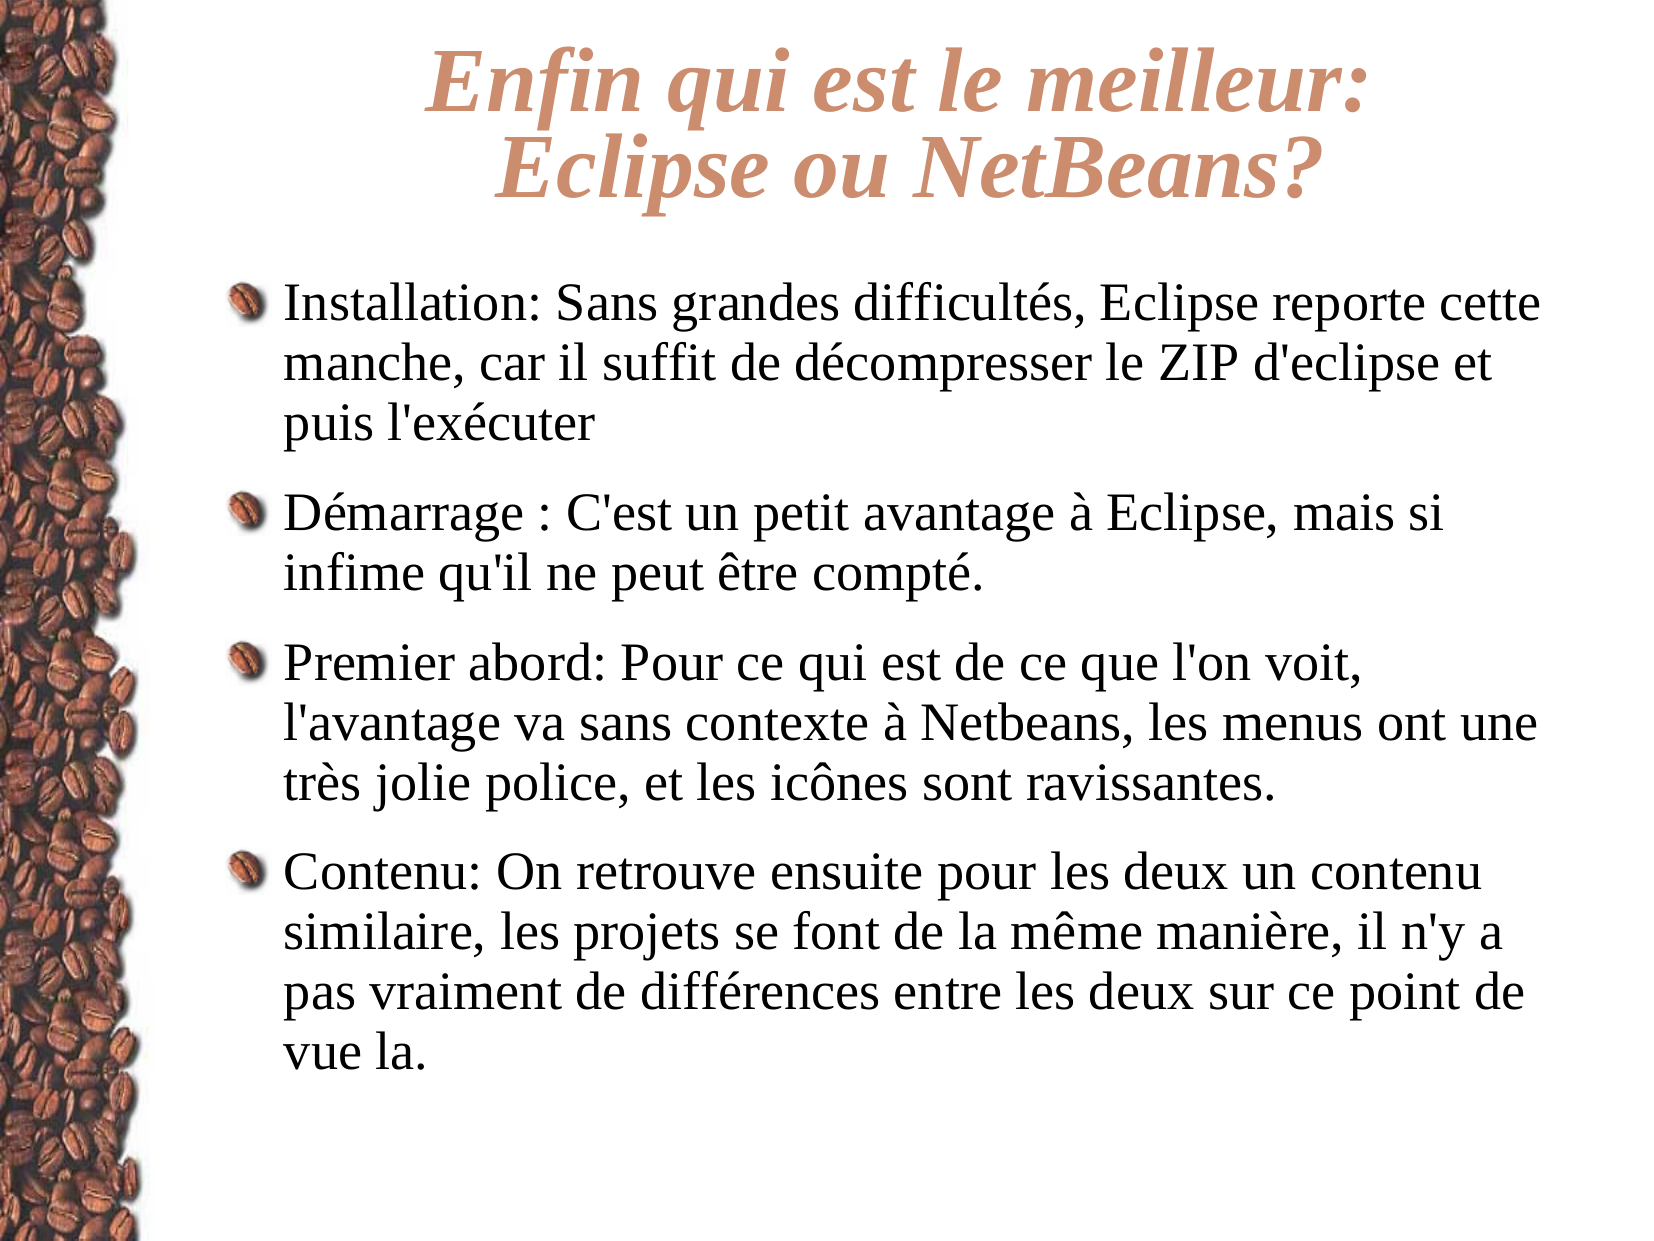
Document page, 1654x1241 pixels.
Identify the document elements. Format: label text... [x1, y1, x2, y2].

list Installation: Sans grandes difficultés, Eclipse reporte cette manche, car il suffit de décompresser le ZIP d'eclipse et puis l'exécuter Démarrage : C'est un petit avantage à Eclipse, mais si infime qu'il ne peut être compté. Premier abord: Pour ce qui est de ce que l'on voit, l'avantage va sans contexte à Netbeans, les menus ont une très jolie police, et les icônes sont ravissantes. Contenu: On retrouve ensuite pour les deux un contenu similaire, les projets se font de la même manière, il n'y a pas vraiment de différences entre les deux sur ce point de vue la. [225, 272, 1572, 1082]
picture [0, 0, 155, 1241]
title Enfin qui est le meilleur: Eclipse ou NetBeans? [205, 34, 1618, 223]
